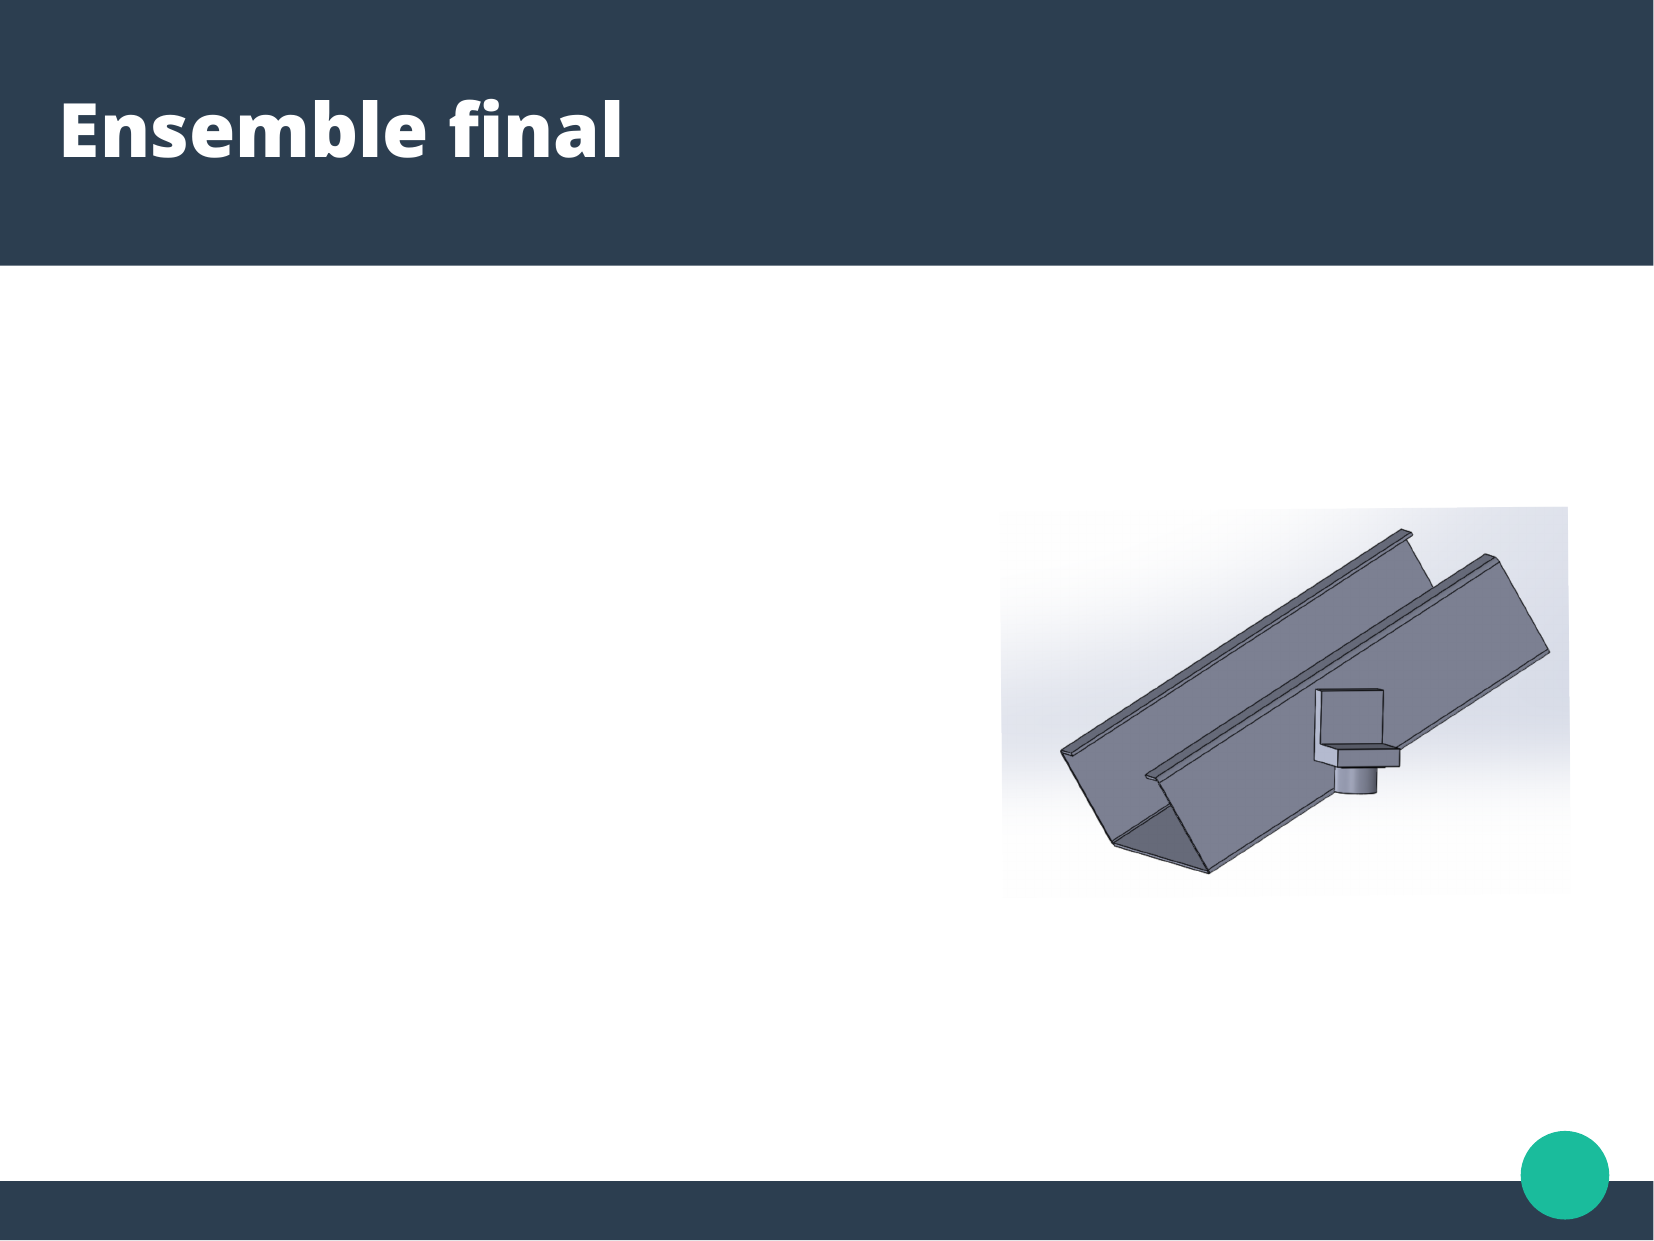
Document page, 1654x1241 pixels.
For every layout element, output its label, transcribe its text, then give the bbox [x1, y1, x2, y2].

picture [999, 506, 1571, 898]
title Ensemble final [59, 49, 1595, 207]
